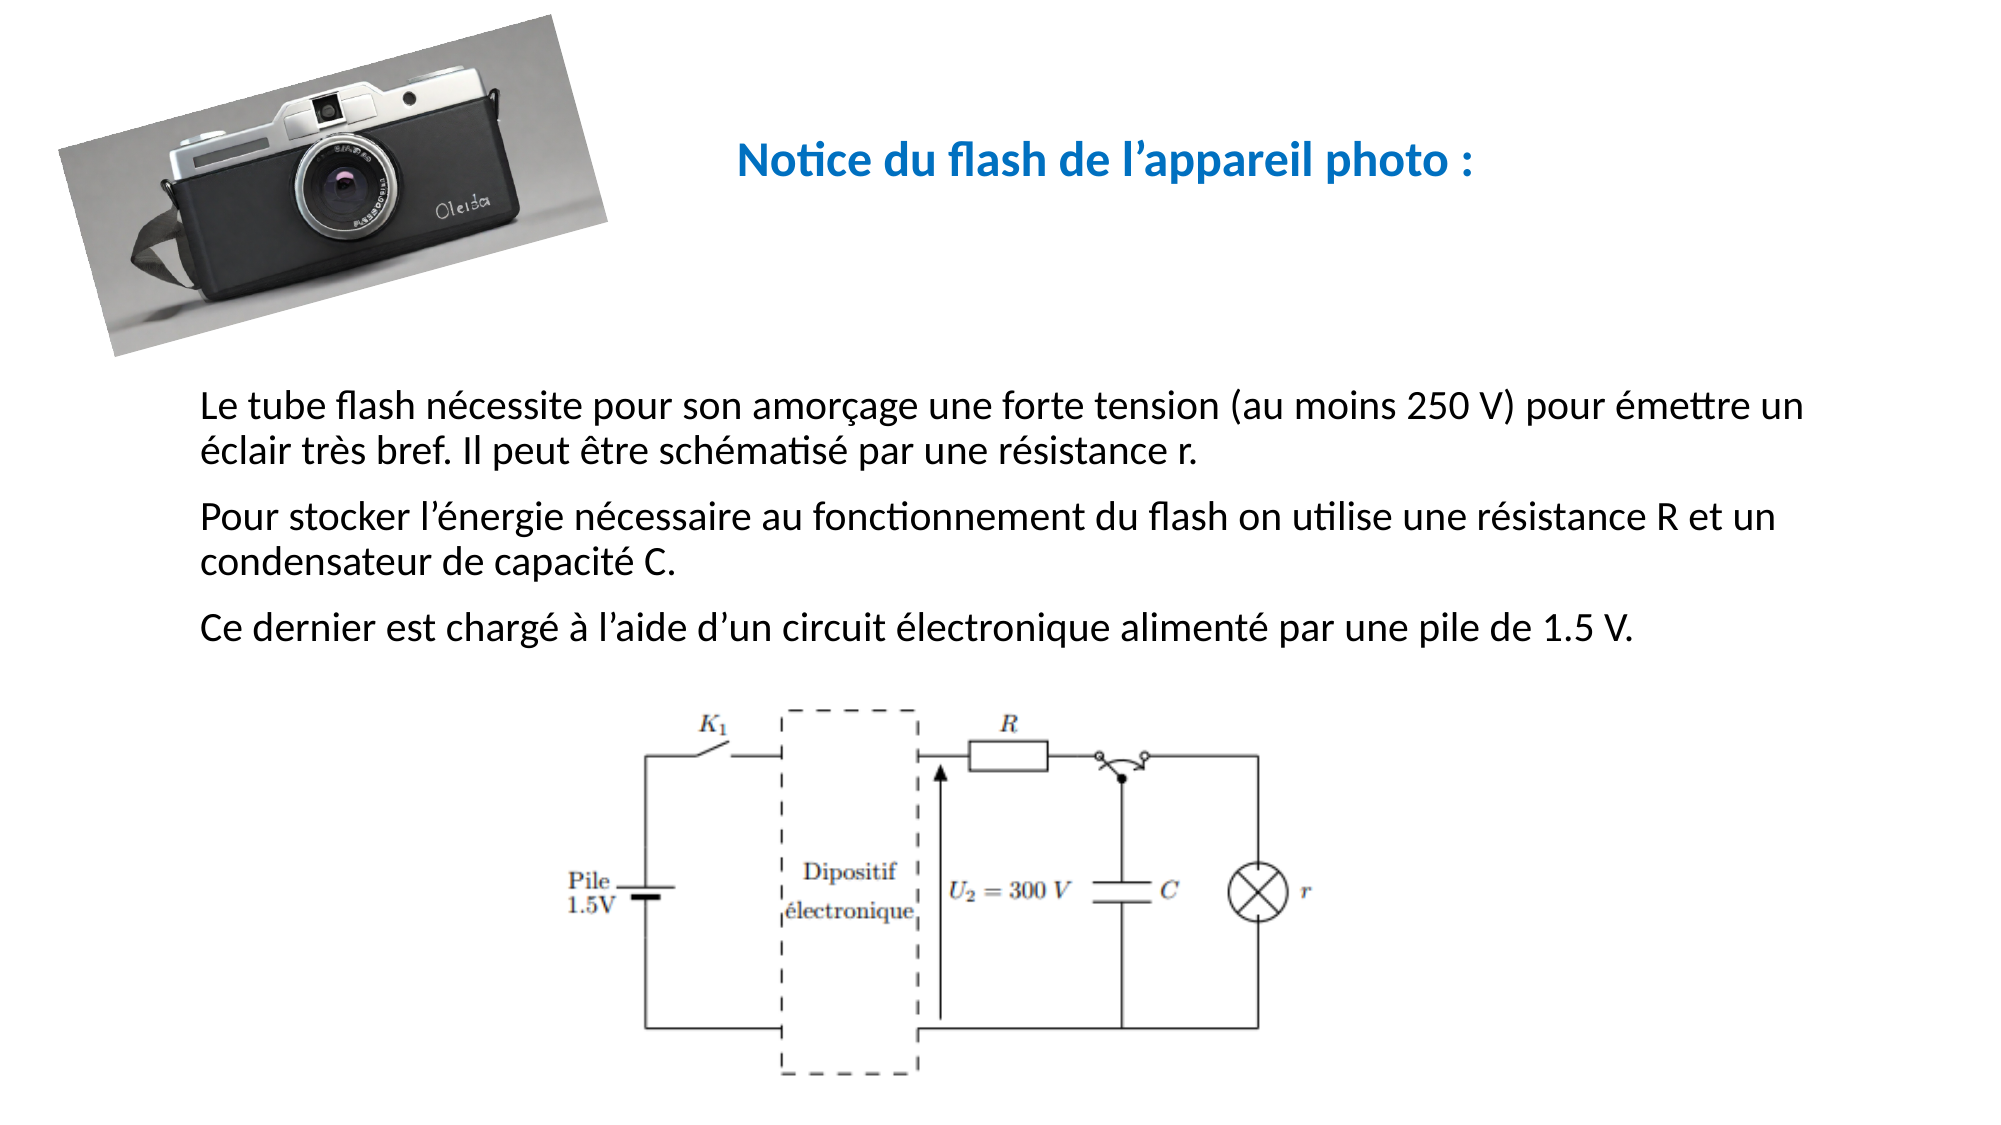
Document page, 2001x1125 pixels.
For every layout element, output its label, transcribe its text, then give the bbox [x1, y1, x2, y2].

list Le tube flash nécessite pour son amorçage une forte tension (au moins 250 V) pour émettre un éclair très bref. Il peut être schématisé par une résistance r. Pour stocker l’énergie nécessaire au fonctionnement du flash on utilise une résistance R et un condensateur de capacité C. Ce dernier est chargé à l’aide d’un circuit électronique alimenté par une pile de 1.5 V. [185, 375, 1921, 706]
picture [399, 706, 1520, 1112]
text_box Notice du flash de l’appareil photo : [593, 118, 1618, 194]
picture [57, 13, 609, 358]
